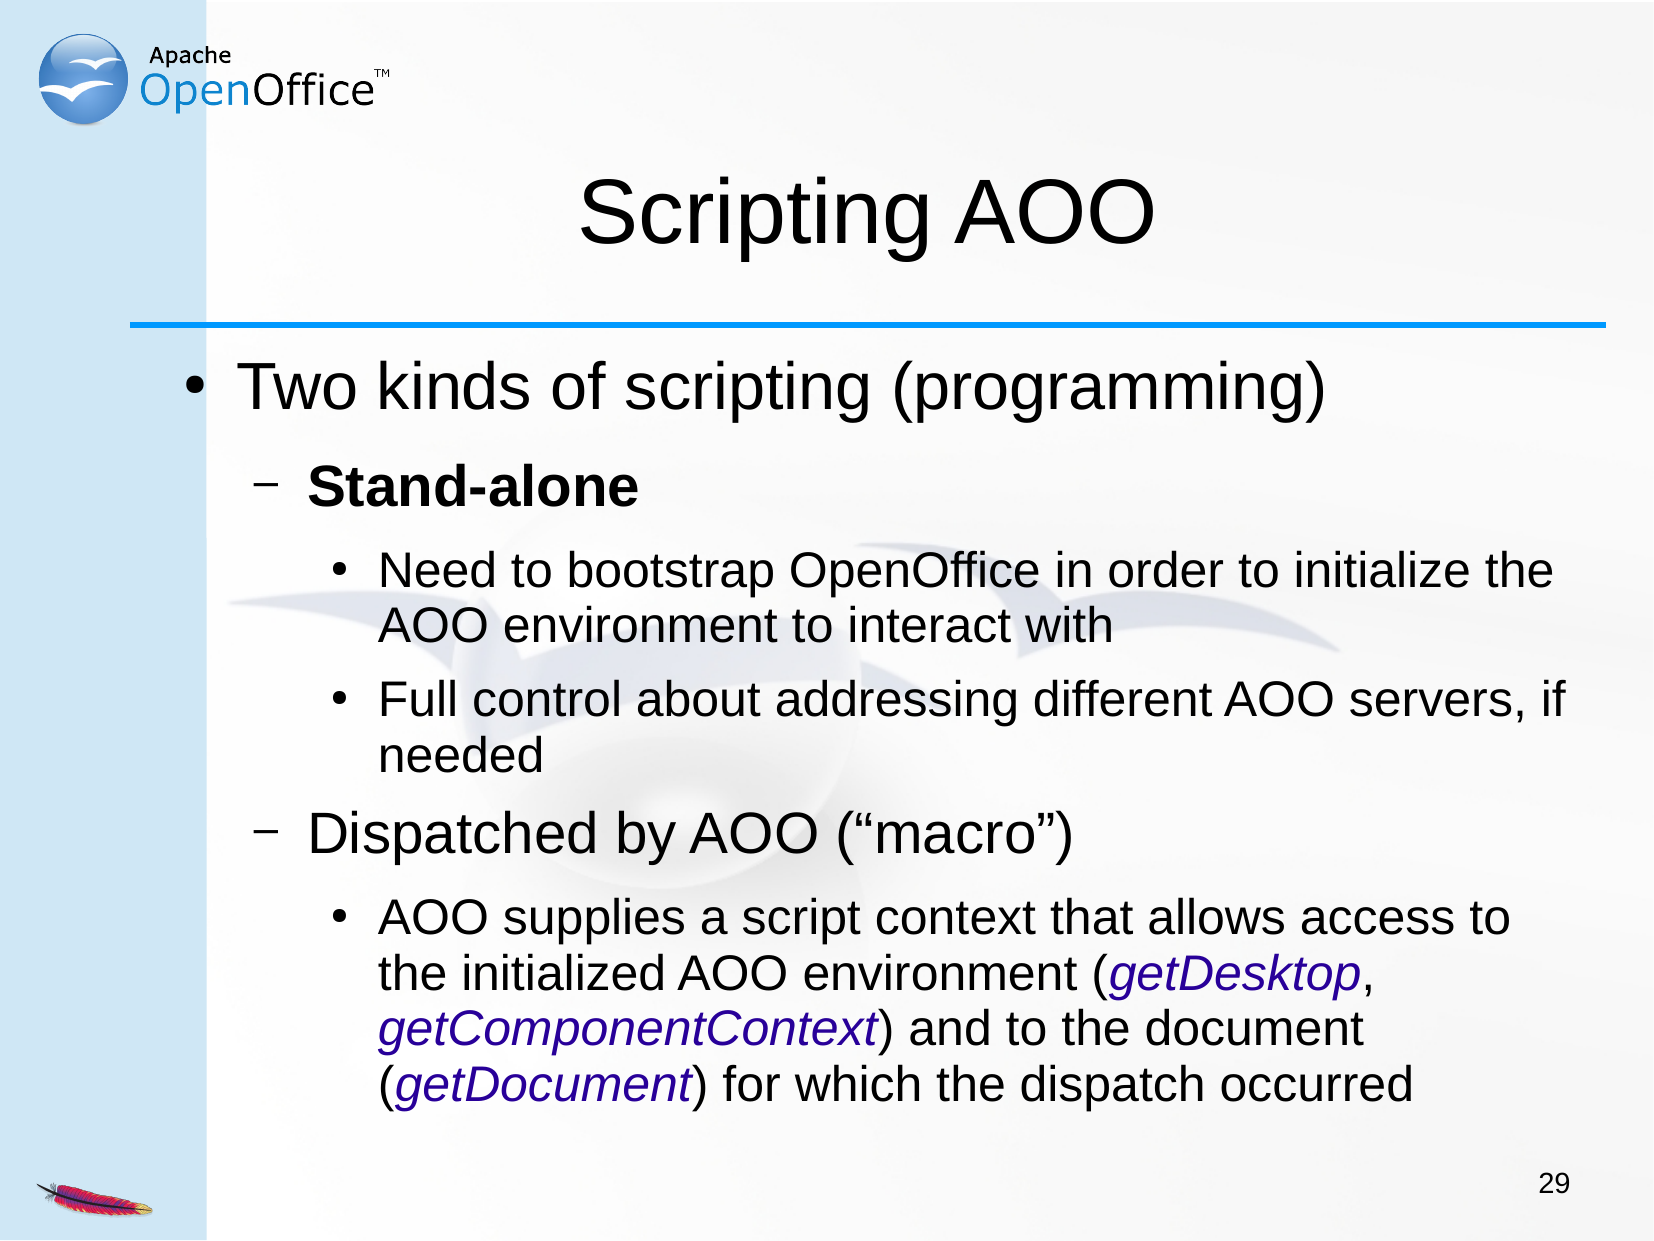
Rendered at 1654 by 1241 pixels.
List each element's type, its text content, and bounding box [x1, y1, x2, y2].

picture [35, 2, 1654, 1241]
title Scripting AOO [165, 108, 1571, 316]
picture [35, 1181, 154, 1219]
list Two kinds of scripting (programming) Stand-alone Need to bootstrap OpenOffice in order to initialize the AOO environment to interact with Full control about addressing different AOO servers, if needed Dispatched by AOO (“macro”) AOO supplies a script context that allows access to the initialized AOO environment (getDesktop, getComponentContext) and to the document (getDocument) for which the dispatch occurred [165, 349, 1571, 1168]
